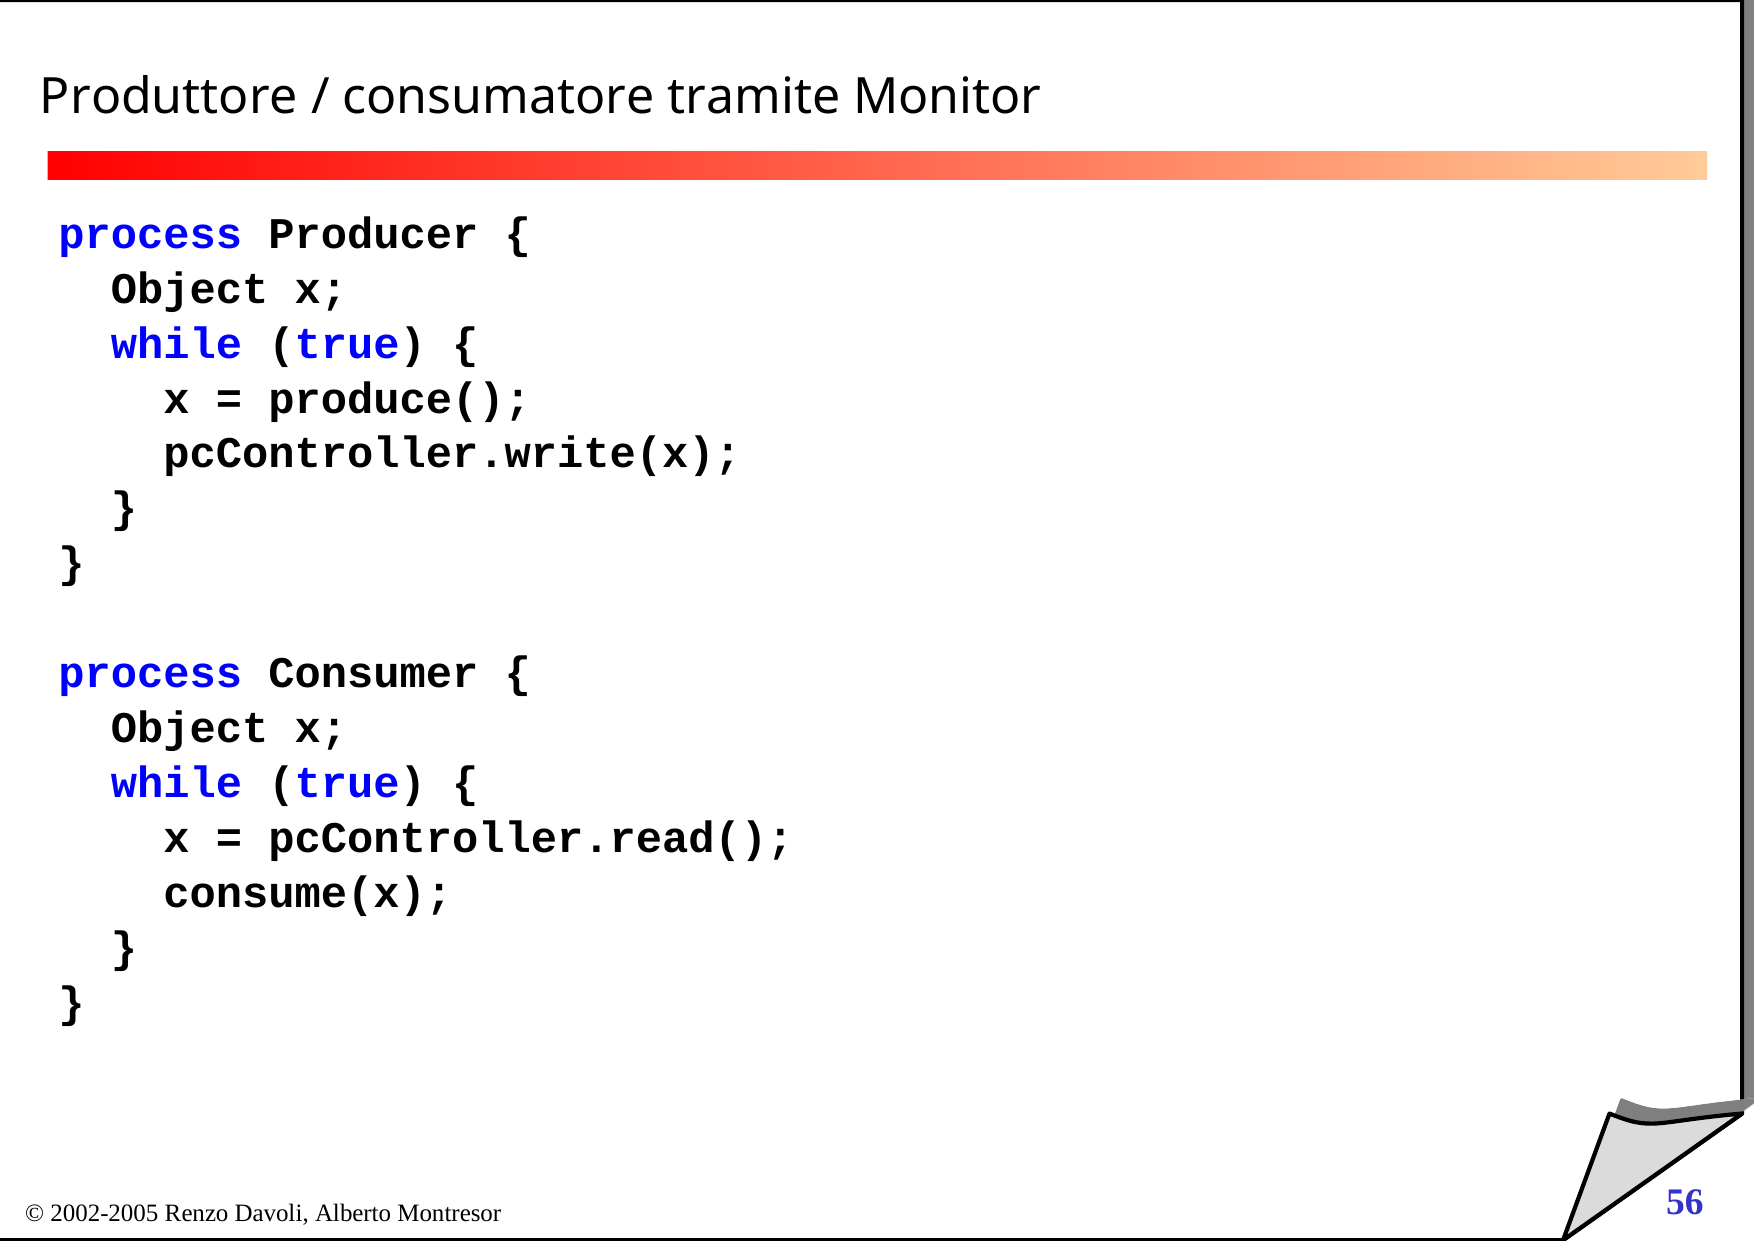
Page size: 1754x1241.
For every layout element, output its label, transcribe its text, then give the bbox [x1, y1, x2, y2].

title Produttore / consumatore tramite Monitor [39, 49, 1713, 144]
list process Producer { Object x; while (true) { x = produce(); pcController.write(x); } } process Consumer { Object x; while (true) { x = pcController.read(); consume(x); } } [58, 206, 1696, 1090]
